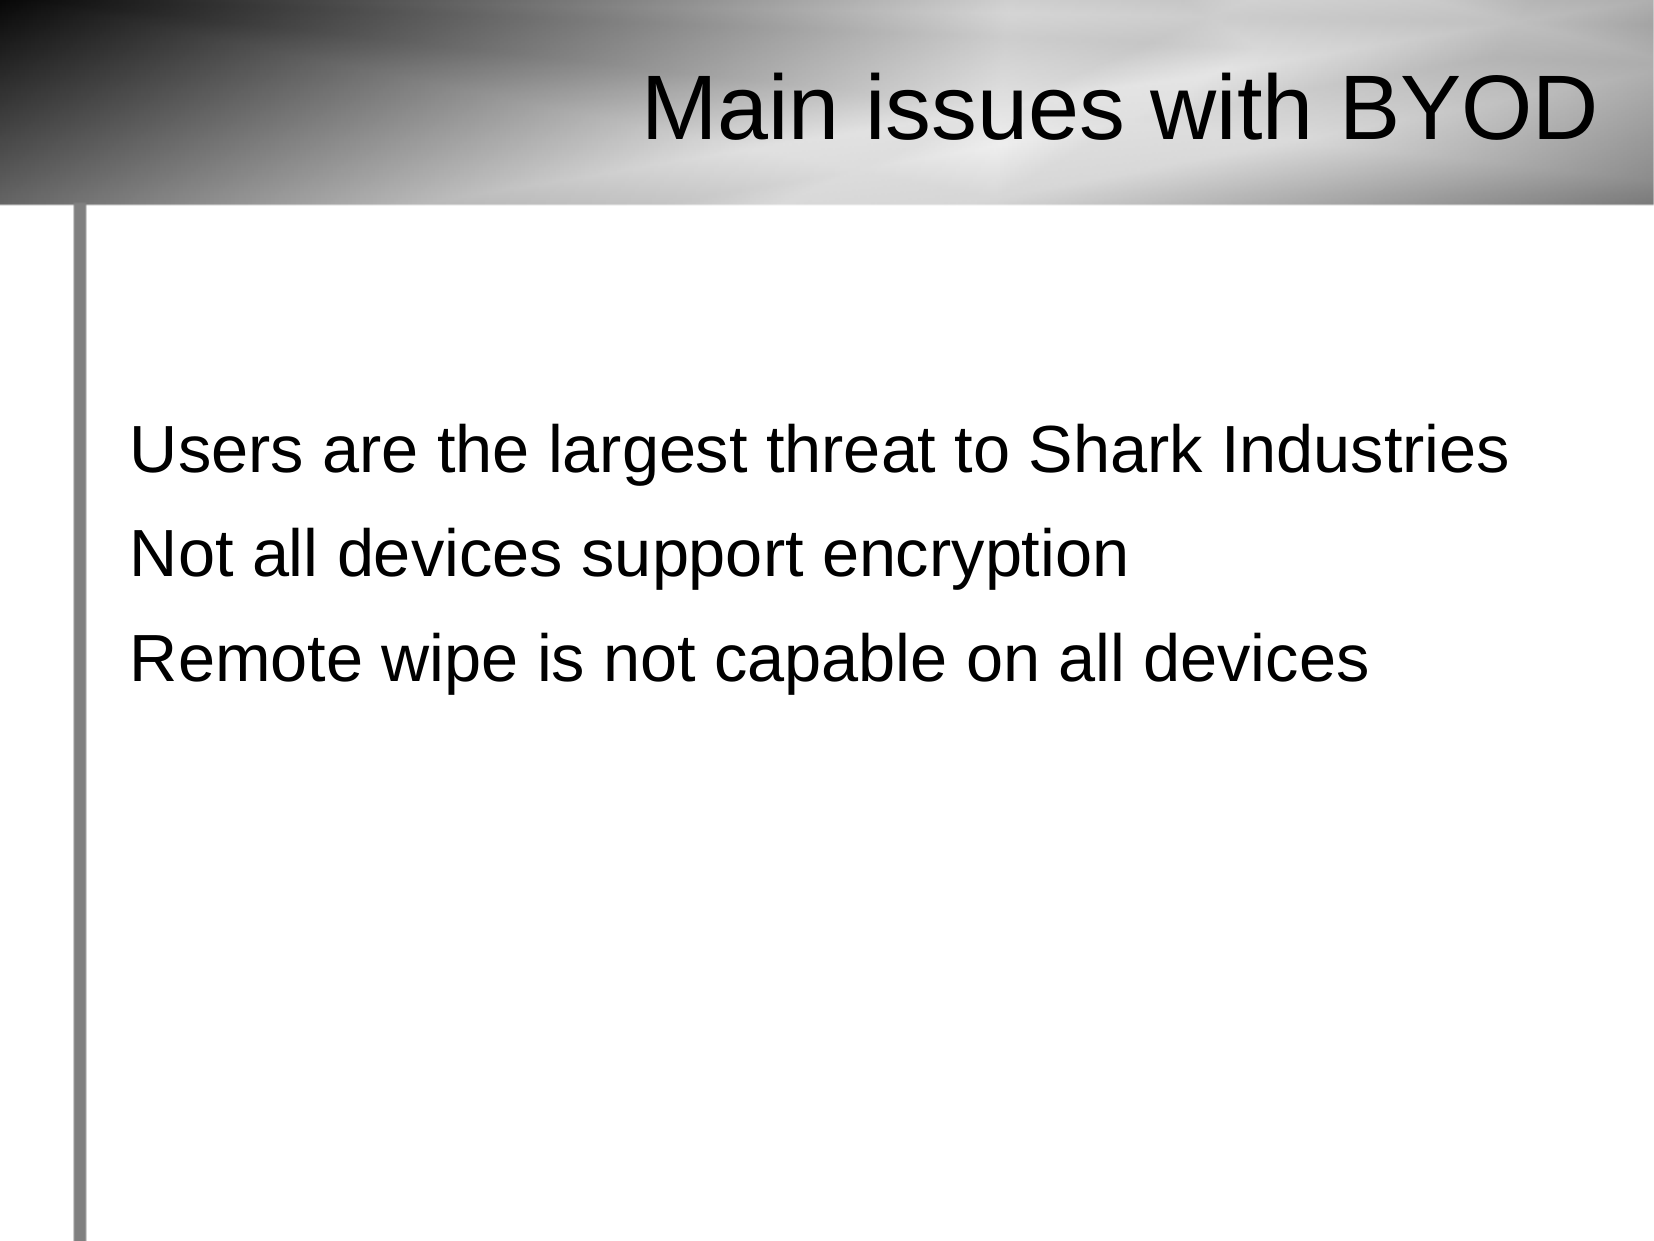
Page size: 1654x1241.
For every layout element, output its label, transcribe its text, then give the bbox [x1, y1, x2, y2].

title Main issues with BYOD [112, 13, 1601, 201]
picture [0, 0, 1654, 1241]
list Users are the largest threat to Shark Industries Not all devices support encryption Remote wipe is not capable on all devices [112, 307, 1601, 1064]
